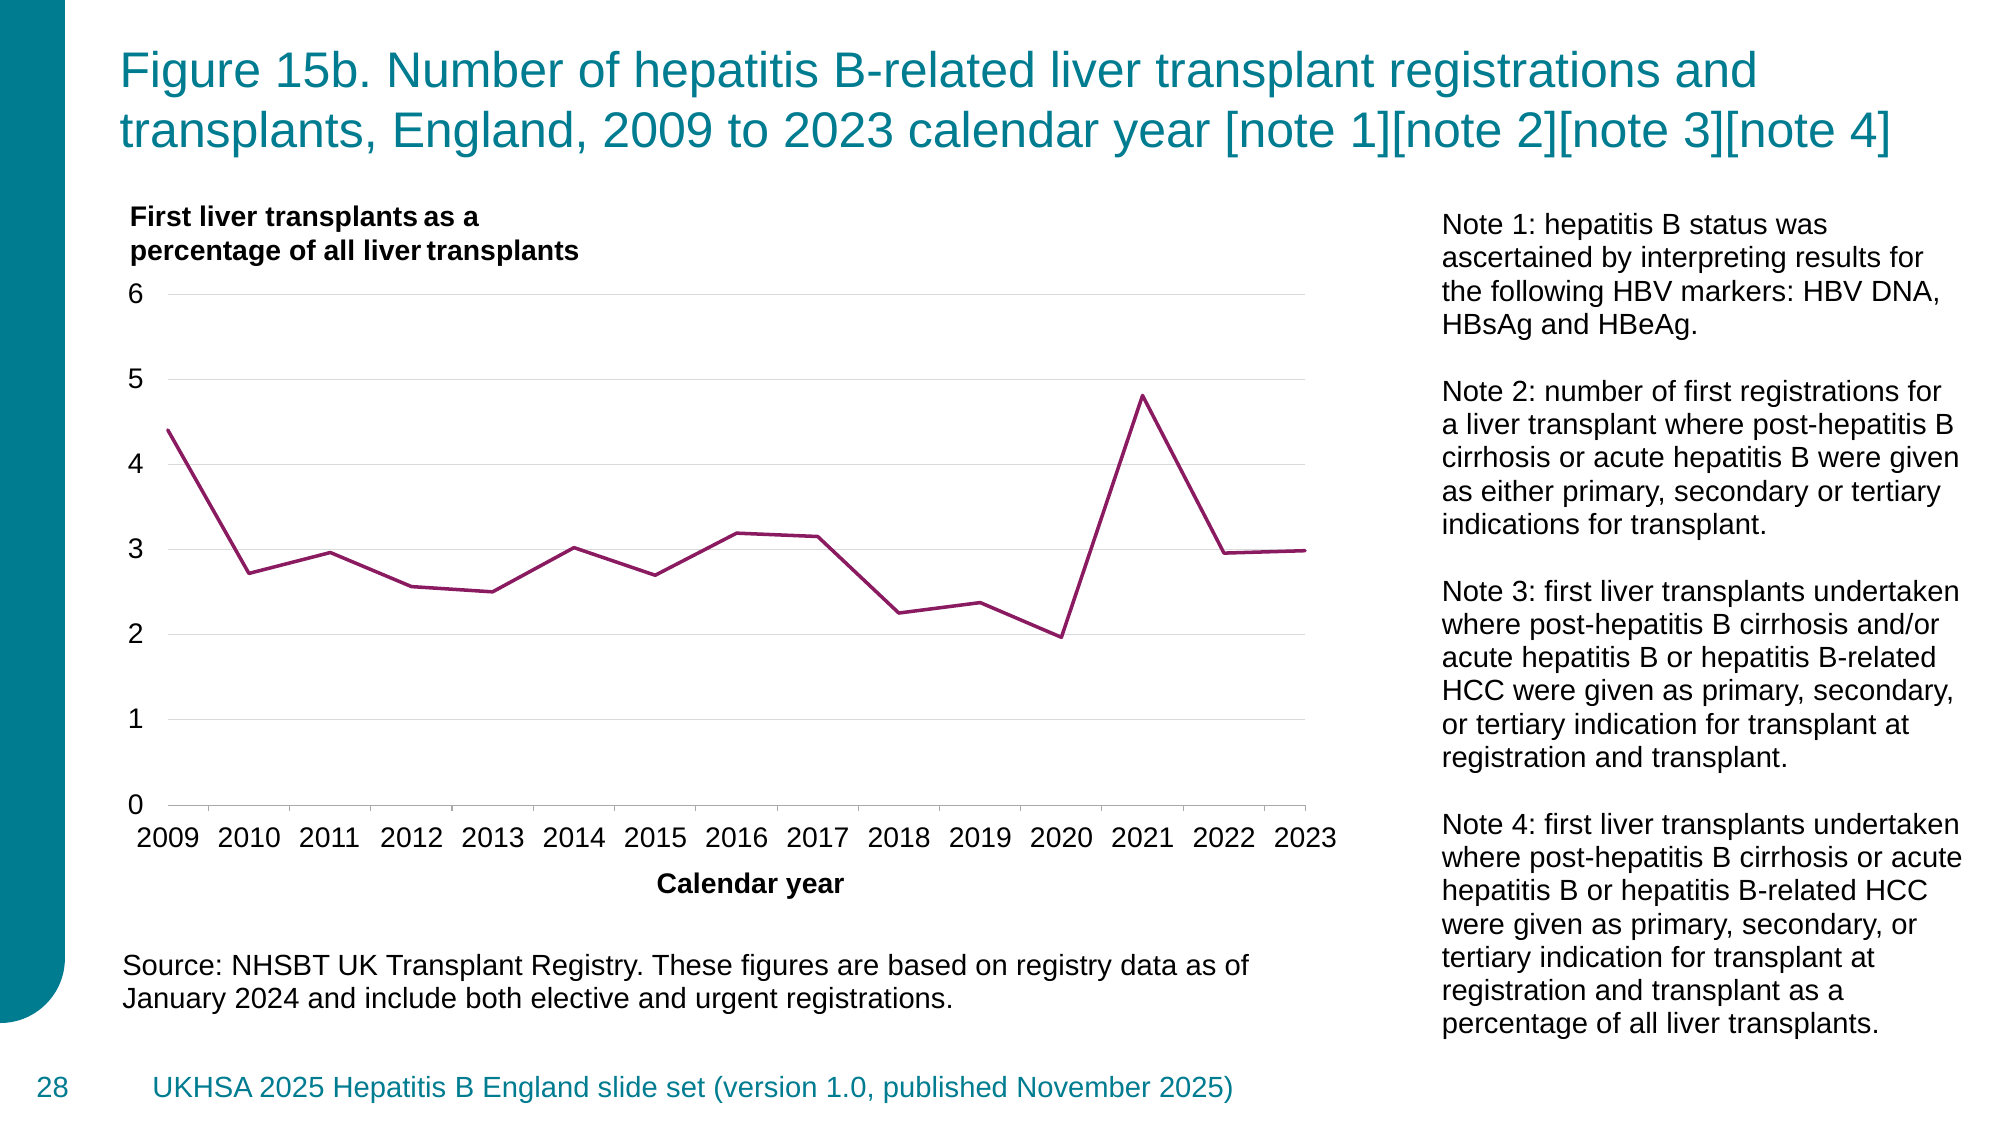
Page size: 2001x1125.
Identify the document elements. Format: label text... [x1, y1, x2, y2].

text_box Note 1: hepatitis B status was ascertained by interpreting results for the following HBV markers: HBV DNA, HBsAg and HBeAg. Note 2: number of first registrations for a liver transplant where post-hepatitis B cirrhosis or acute hepatitis B were given as either primary, secondary or tertiary indications for transplant. Note 3: first liver transplants undertaken where post-hepatitis B cirrhosis and/or acute hepatitis B or hepatitis B-related HCC were given as primary, secondary, or tertiary indication for transplant at registration and transplant. Note 4: first liver transplants undertaken where post-hepatitis B cirrhosis or acute hepatitis B or hepatitis B-related HCC were given as primary, secondary, or tertiary indication for transplant at registration and transplant as a percentage of all liver transplants. [1426, 199, 1979, 1057]
text_box [21, 1056, 120, 1117]
picture [119, 182, 1353, 907]
text_box UKHSA 2025 Hepatitis B England slide set (version 1.0, published November 2025) [137, 1056, 1780, 1116]
text_box Source: NHSBT UK Transplant Registry. These figures are based on registry data as of January 2024 and include both elective and urgent registrations. [107, 940, 1284, 1023]
title Figure 15b. Number of hepatitis B-related liver transplant registrations and transplants, England, 2009 to 2023 calendar year [note 1][note 2][note 3][note 4] [104, 0, 1930, 158]
